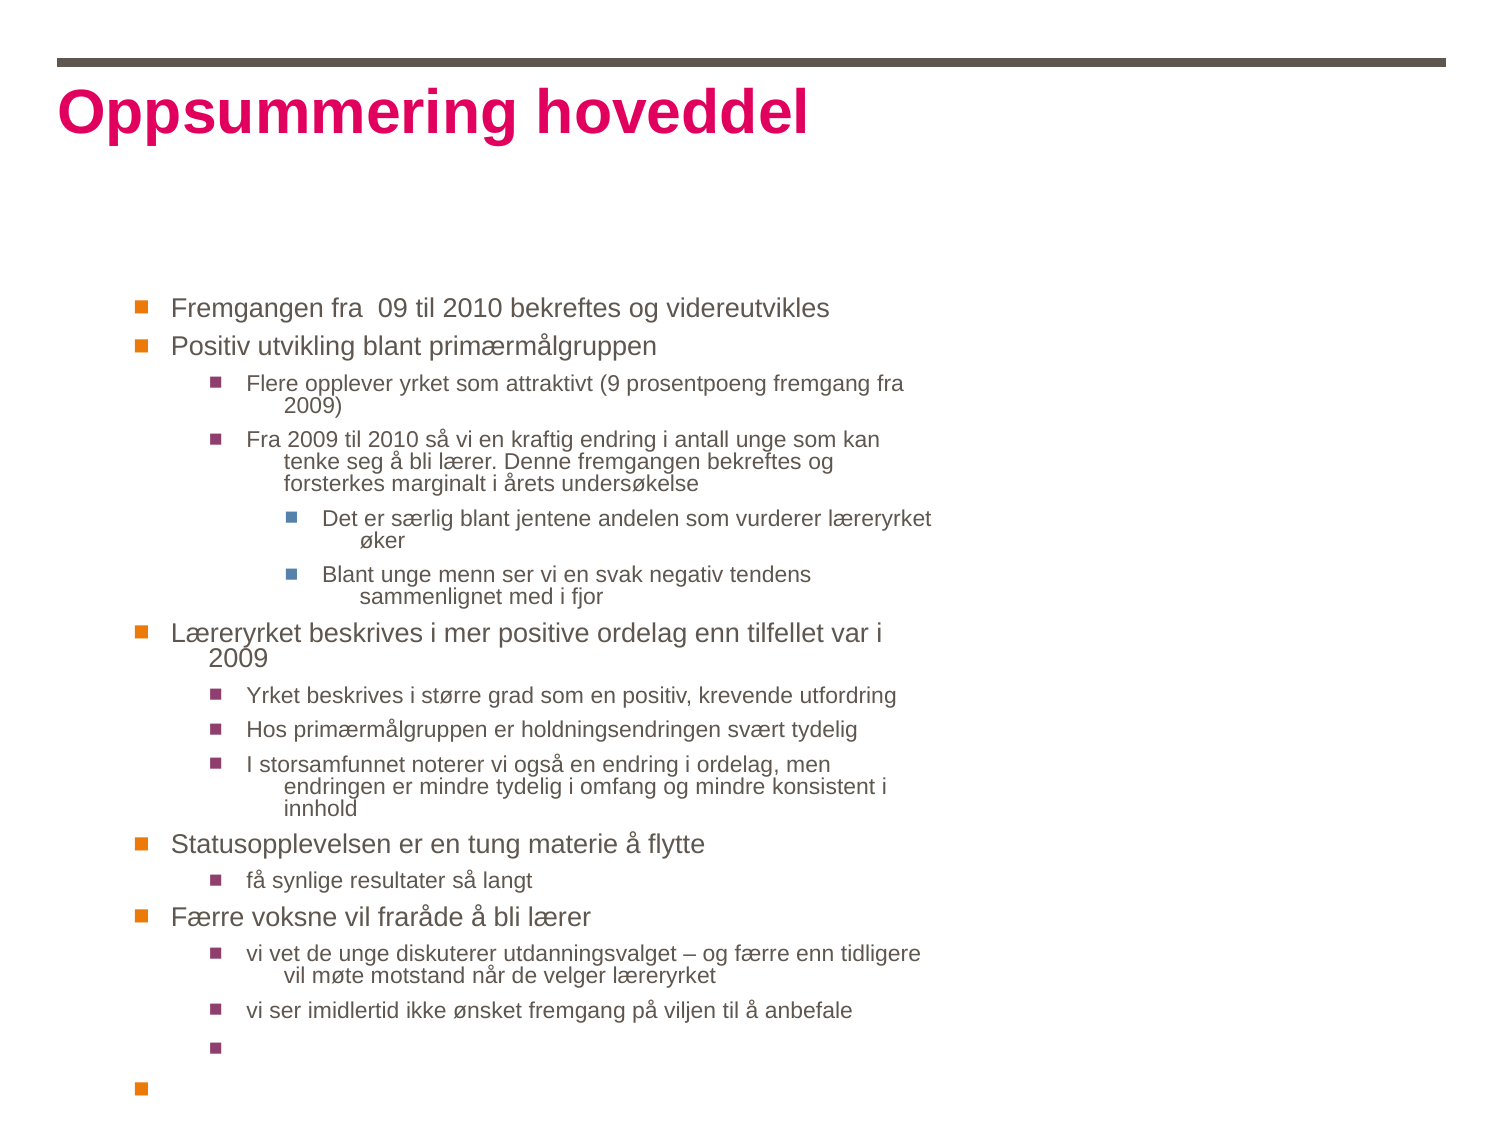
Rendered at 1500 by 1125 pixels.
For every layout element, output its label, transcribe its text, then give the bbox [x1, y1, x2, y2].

list Fremgangen fra 09 til 2010 bekreftes og videreutvikles Positiv utvikling blant primærmålgruppen Flere opplever yrket som attraktivt (9 prosentpoeng fremgang fra 2009) Fra 2009 til 2010 så vi en kraftig endring i antall unge som kan tenke seg å bli lærer. Denne fremgangen bekreftes og forsterkes marginalt i årets undersøkelse Det er særlig blant jentene andelen som vurderer læreryrket øker Blant unge menn ser vi en svak negativ tendens sammenlignet med i fjor Læreryrket beskrives i mer positive ordelag enn tilfellet var i 2009 Yrket beskrives i større grad som en positiv, krevende utfordring Hos primærmålgruppen er holdningsendringen svært tydelig I storsamfunnet noterer vi også en endring i ordelag, men endringen er mindre tydelig i omfang og mindre konsistent i innhold Statusopplevelsen er en tung materie å flytte få synlige resultater så langt Færre voksne vil fraråde å bli lærer vi vet de unge diskuterer utdanningsvalget – og færre enn tidligere vil møte motstand når de velger læreryrket vi ser imidlertid ikke ønsket fremgang på viljen til å anbefale [57, 296, 939, 1066]
title Oppsummering hoveddel [57, 64, 939, 232]
